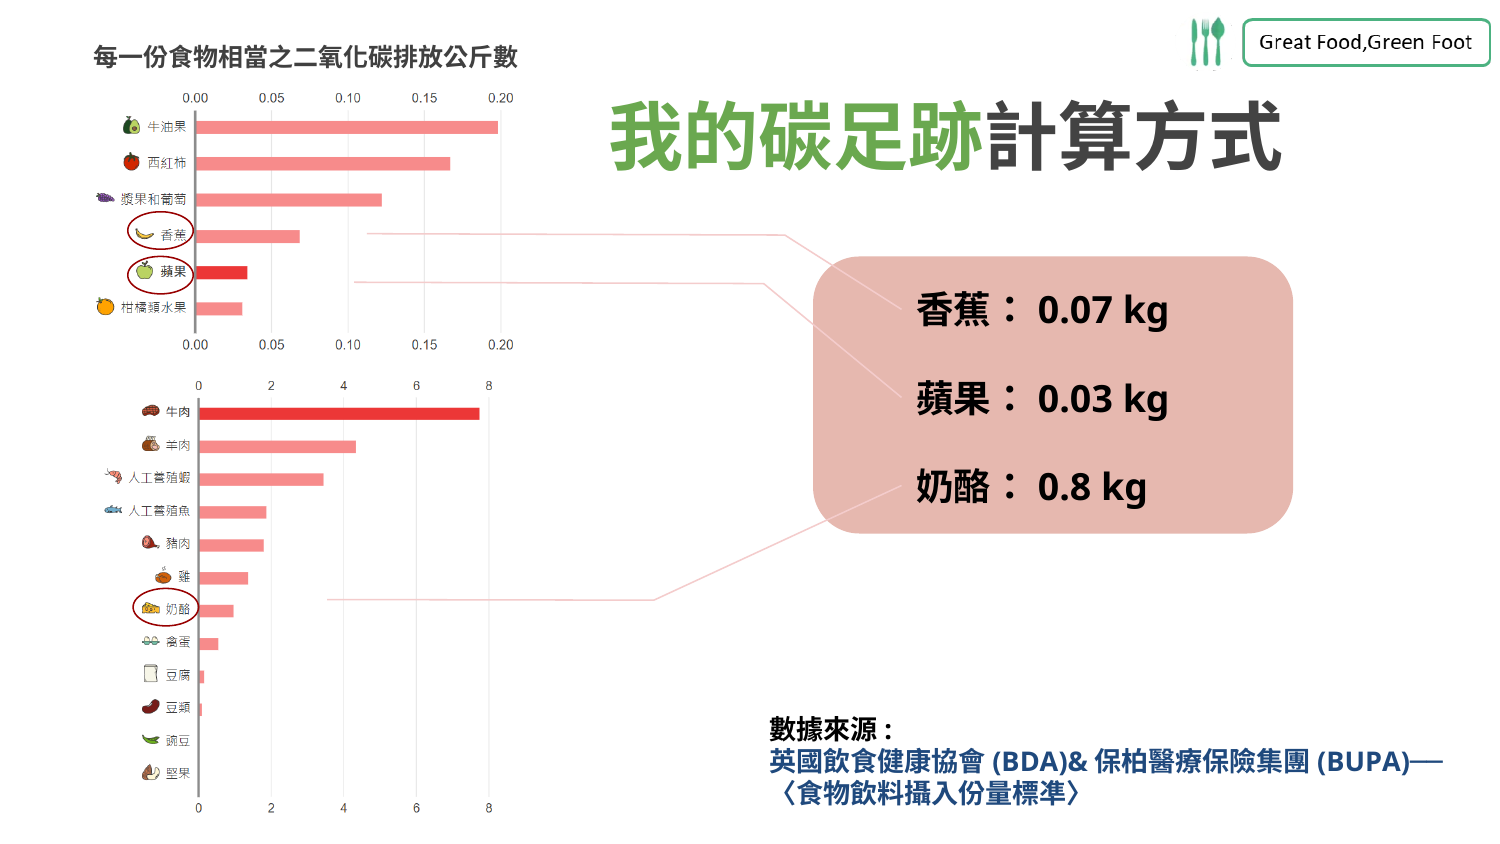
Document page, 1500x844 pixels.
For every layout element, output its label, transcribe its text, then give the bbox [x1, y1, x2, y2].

text_box [813, 256, 1294, 395]
text_box 香蕉：0.07 kg [901, 271, 1272, 348]
text_box [827, 488, 1276, 534]
text_box 我的碳足跡計算方式 [593, 74, 1362, 196]
text_box 數據來源: 英國飲食健康協會(BDA)&保柏醫療保險集團(BUPA)── 〈食物飲料攝入份量標凖〉 [754, 696, 1487, 826]
text_box [813, 327, 1294, 519]
picture [91, 88, 532, 365]
picture [1175, 12, 1491, 71]
picture [99, 373, 518, 826]
text_box 蘋果：0.03 kg [901, 359, 1328, 436]
text_box 每一份食物相當之二氧化碳排放公斤數 [78, 26, 544, 88]
text_box 奶酪：0.8 kg [901, 447, 1294, 524]
